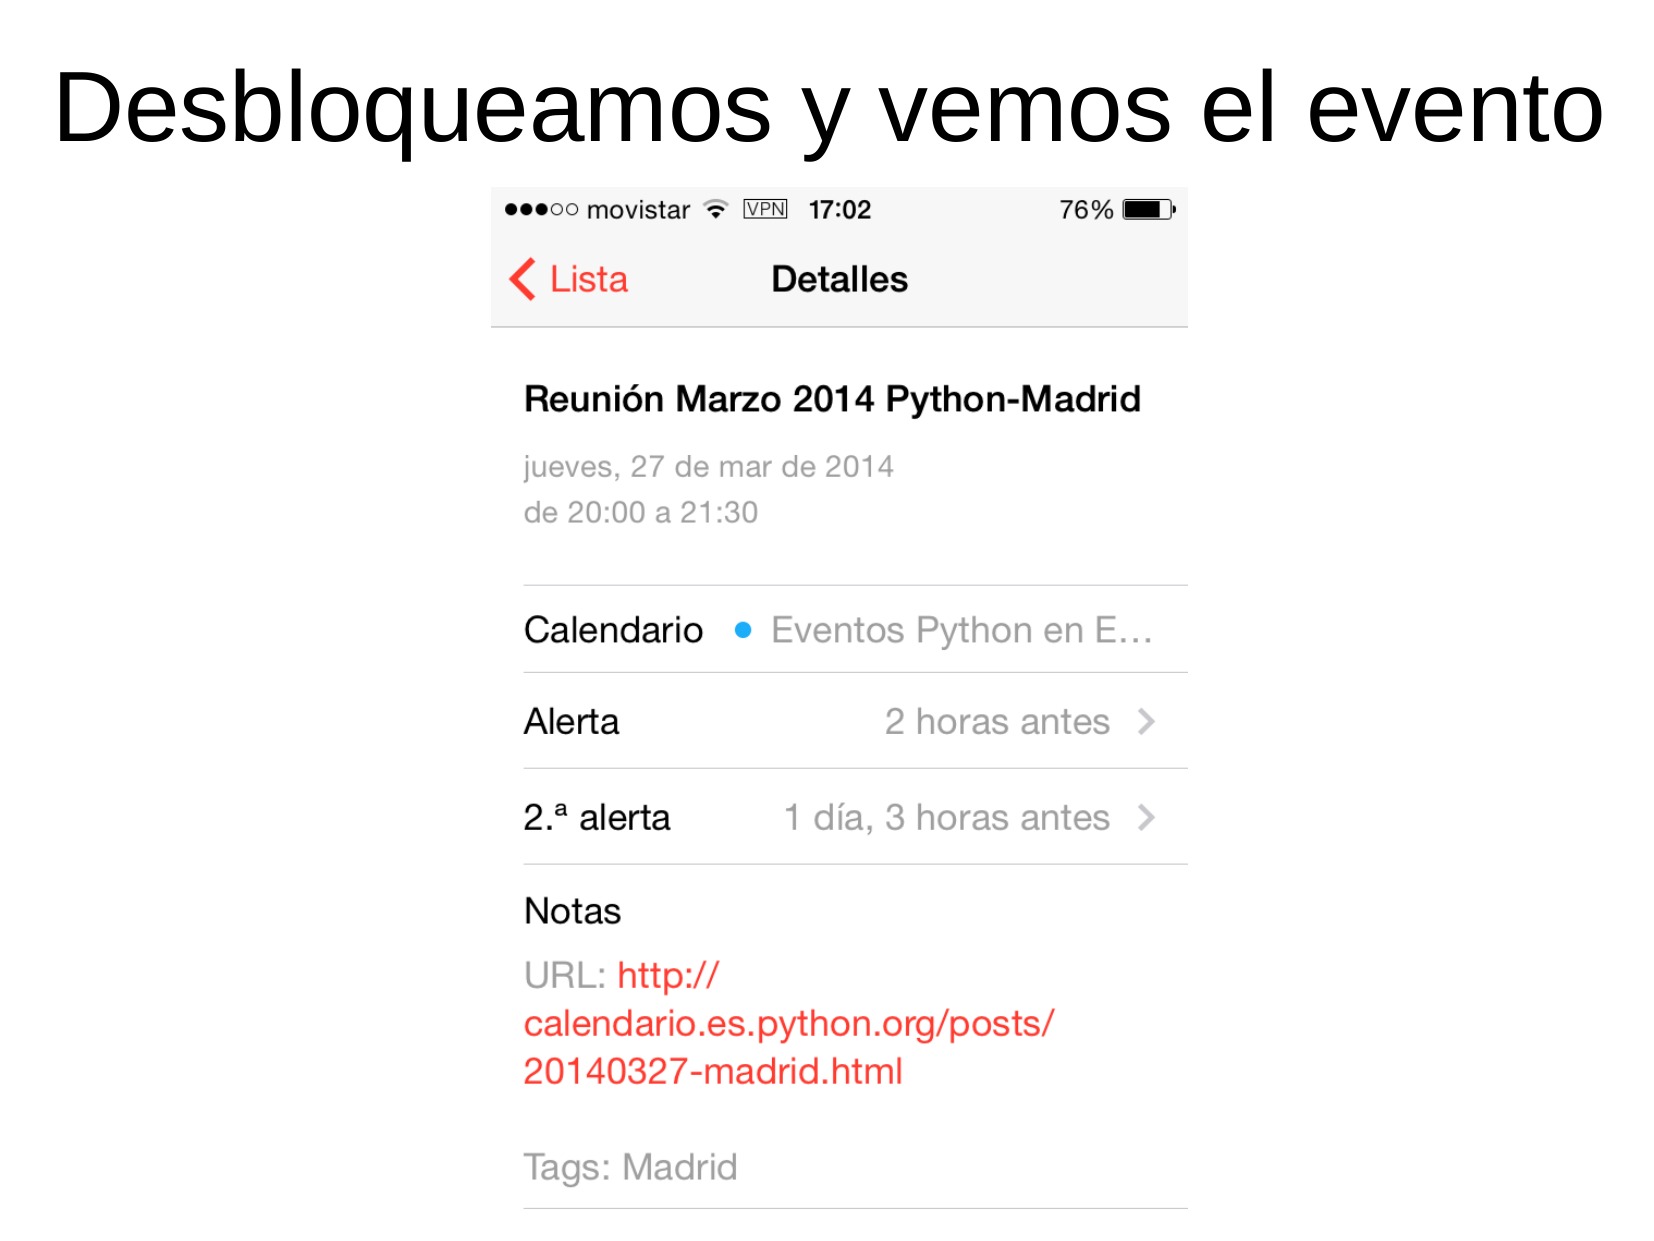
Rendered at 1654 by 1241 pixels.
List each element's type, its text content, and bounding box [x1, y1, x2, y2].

picture [491, 187, 1188, 1233]
text_box Desbloqueamos y vemos el evento [37, 43, 1651, 171]
